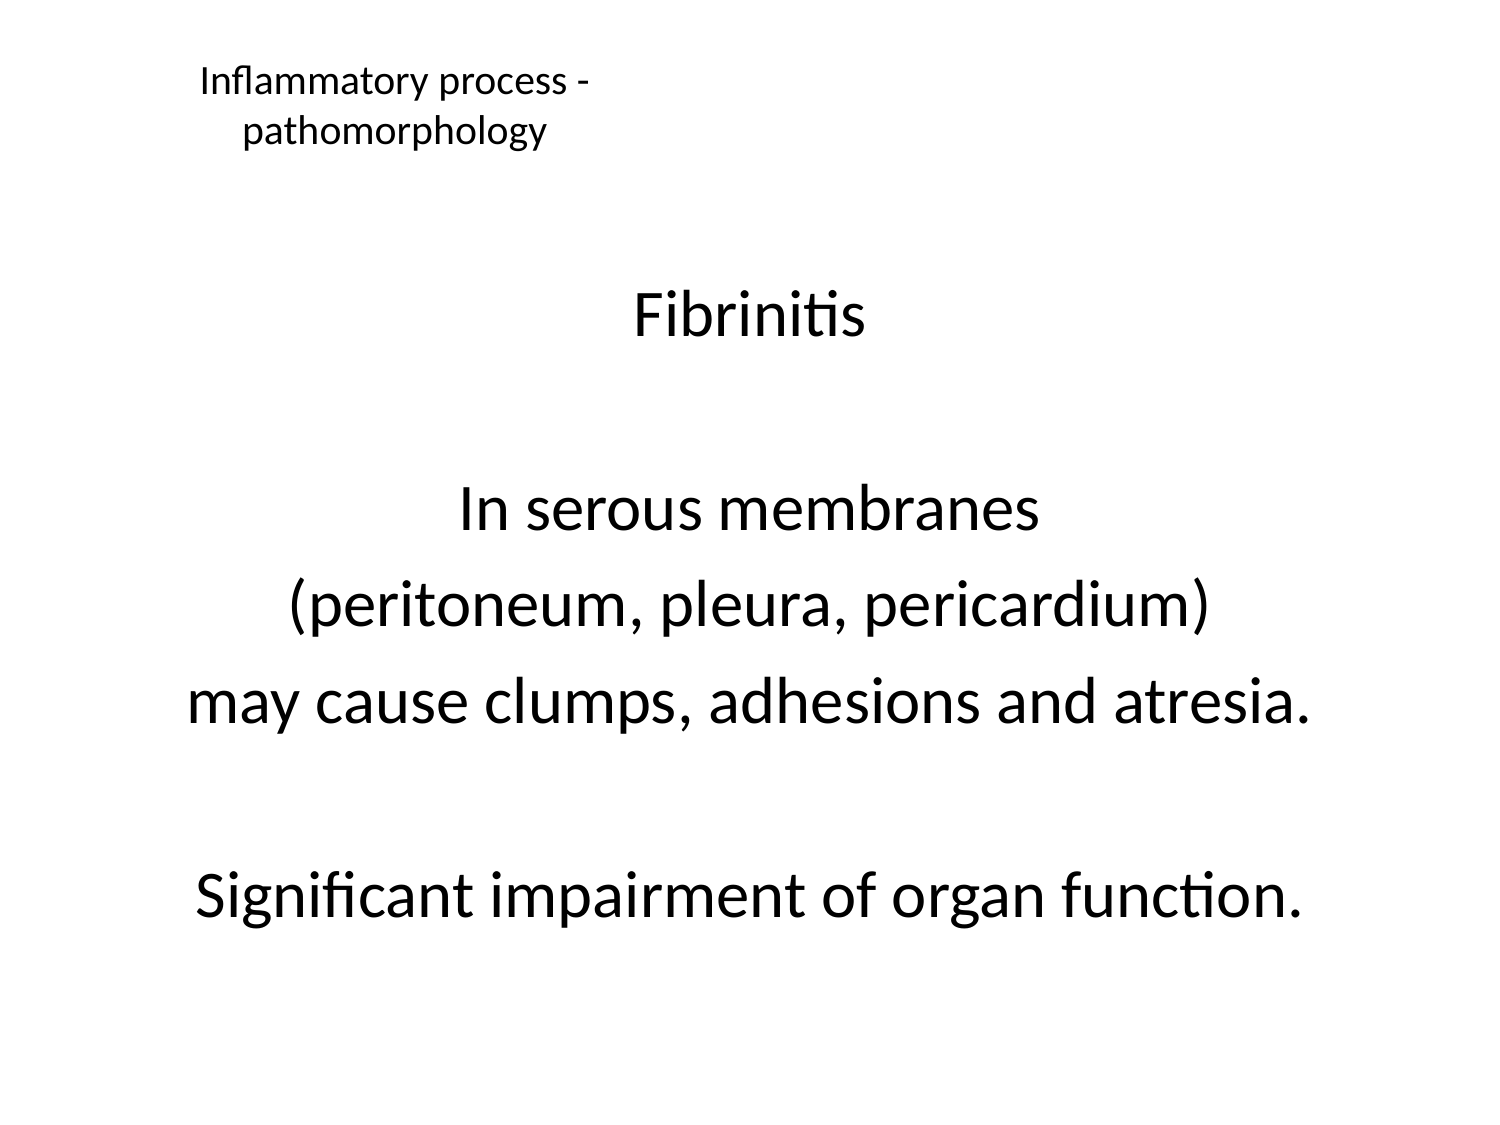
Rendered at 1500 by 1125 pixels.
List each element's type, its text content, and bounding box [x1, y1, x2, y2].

list Fibrinitis In serous membranes (peritoneum, pleura, pericardium) may cause clumps, adhesions and atresia. Significant impairment of organ function. [75, 262, 1426, 1005]
title Inflammatory process - pathomorphology [75, 45, 715, 126]
